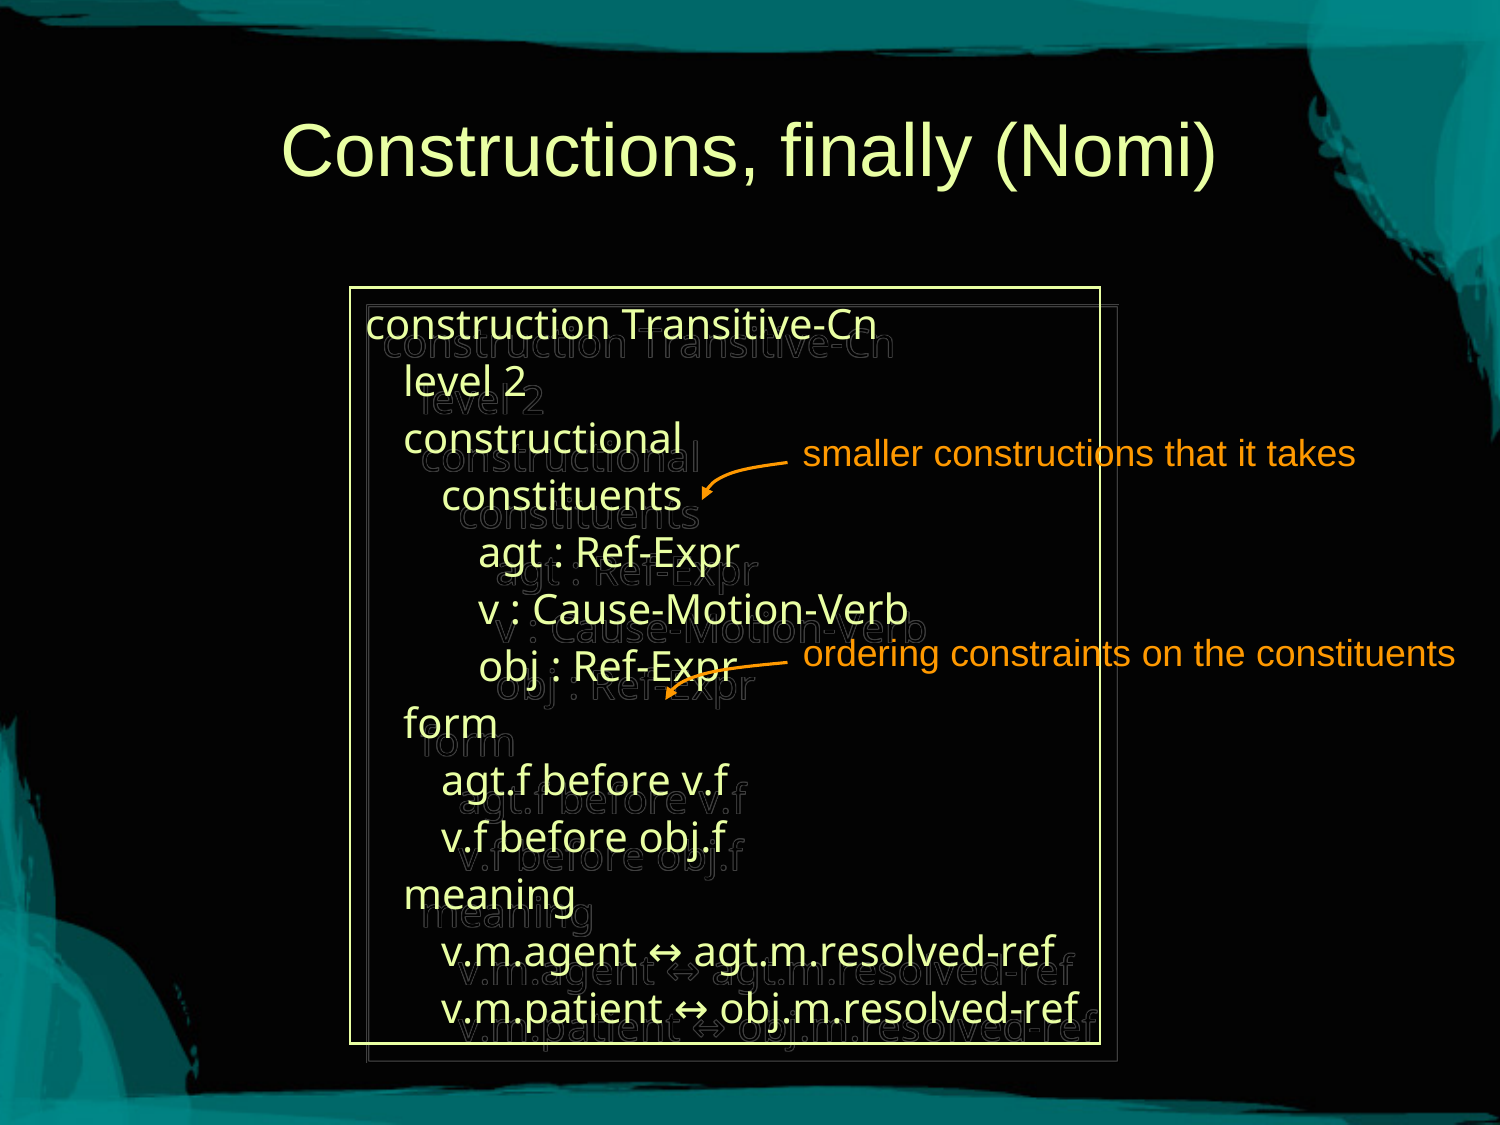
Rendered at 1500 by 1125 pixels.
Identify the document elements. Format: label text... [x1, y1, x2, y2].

title Constructions, finally (Nomi) [112, 87, 1388, 213]
text_box ordering constraints on the constituents [787, 624, 1472, 683]
picture [0, 0, 1500, 1125]
text_box construction Transitive-Cn level 2 constructional constituents agt : Ref-Expr v : Cause-Motion-Verb obj : Ref-Expr form agt.f before v.f v.f before obj.f meaning v.m.agent ↔ agt.m.resolved-ref v.m.patient ↔ obj.m.resolved-ref [350, 287, 1101, 1044]
text_box smaller constructions that it takes [787, 425, 1372, 483]
